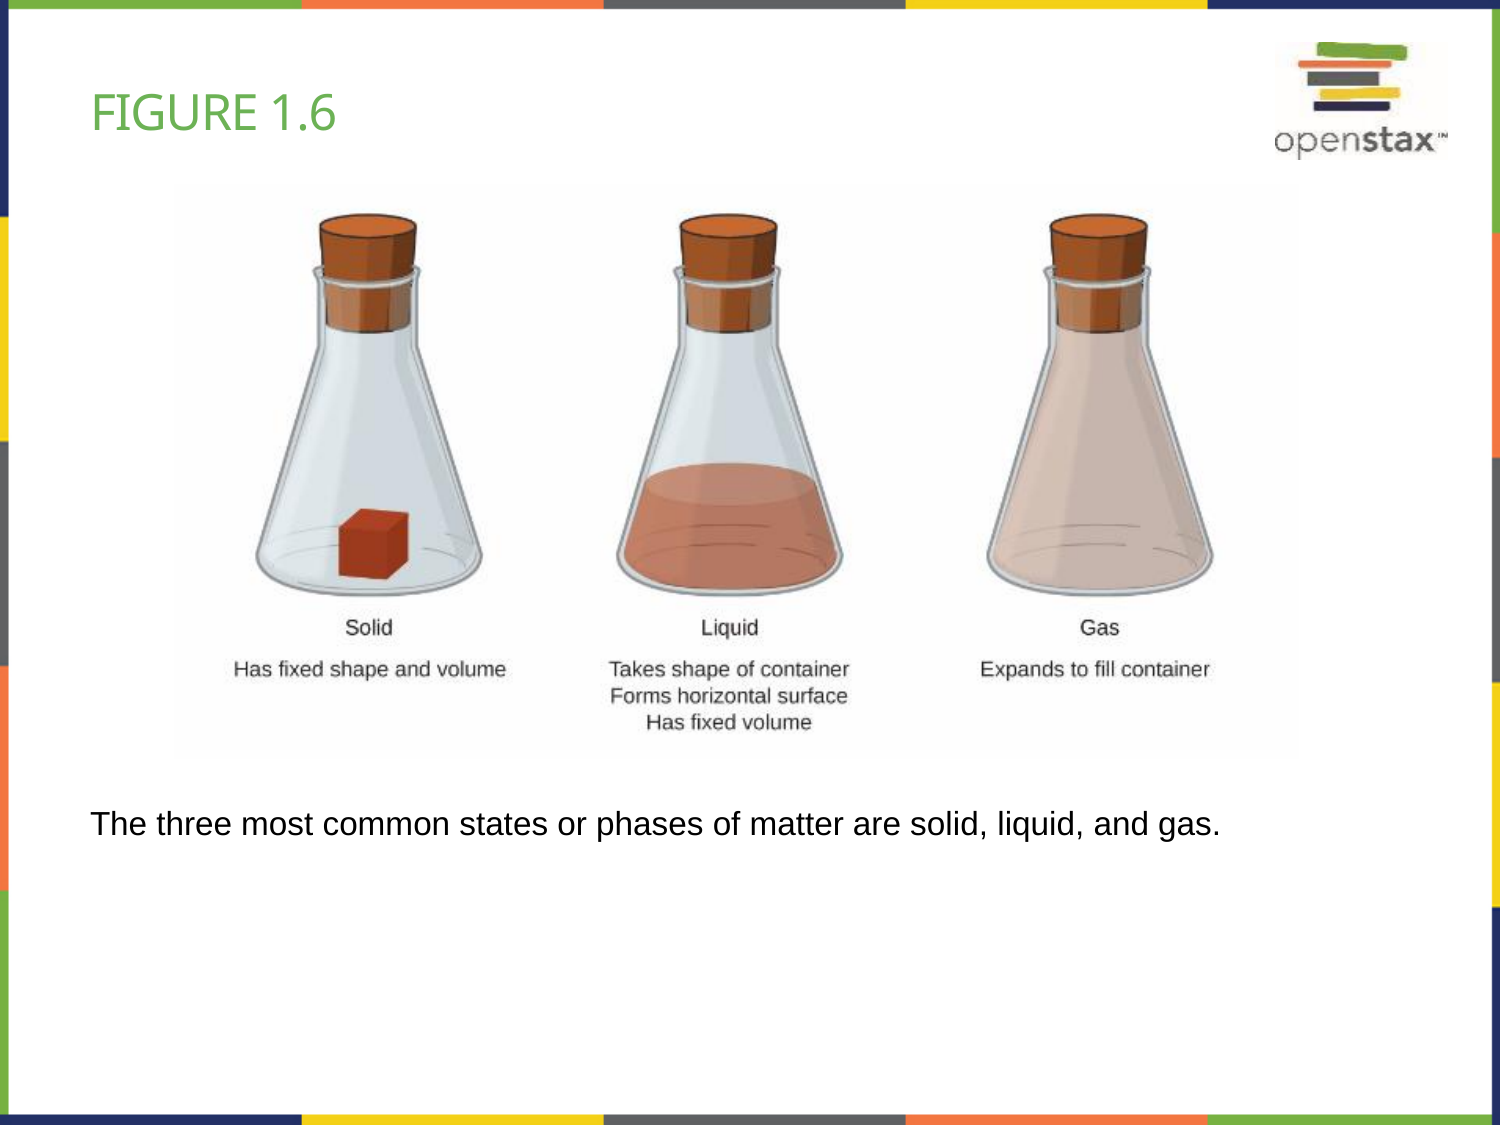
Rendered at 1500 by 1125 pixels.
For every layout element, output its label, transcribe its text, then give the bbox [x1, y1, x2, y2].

title Figure 1.6 [75, 39, 1398, 148]
list The three most common states or phases of matter are solid, liquid, and gas. [75, 794, 1398, 986]
picture [0, 0, 1500, 1125]
